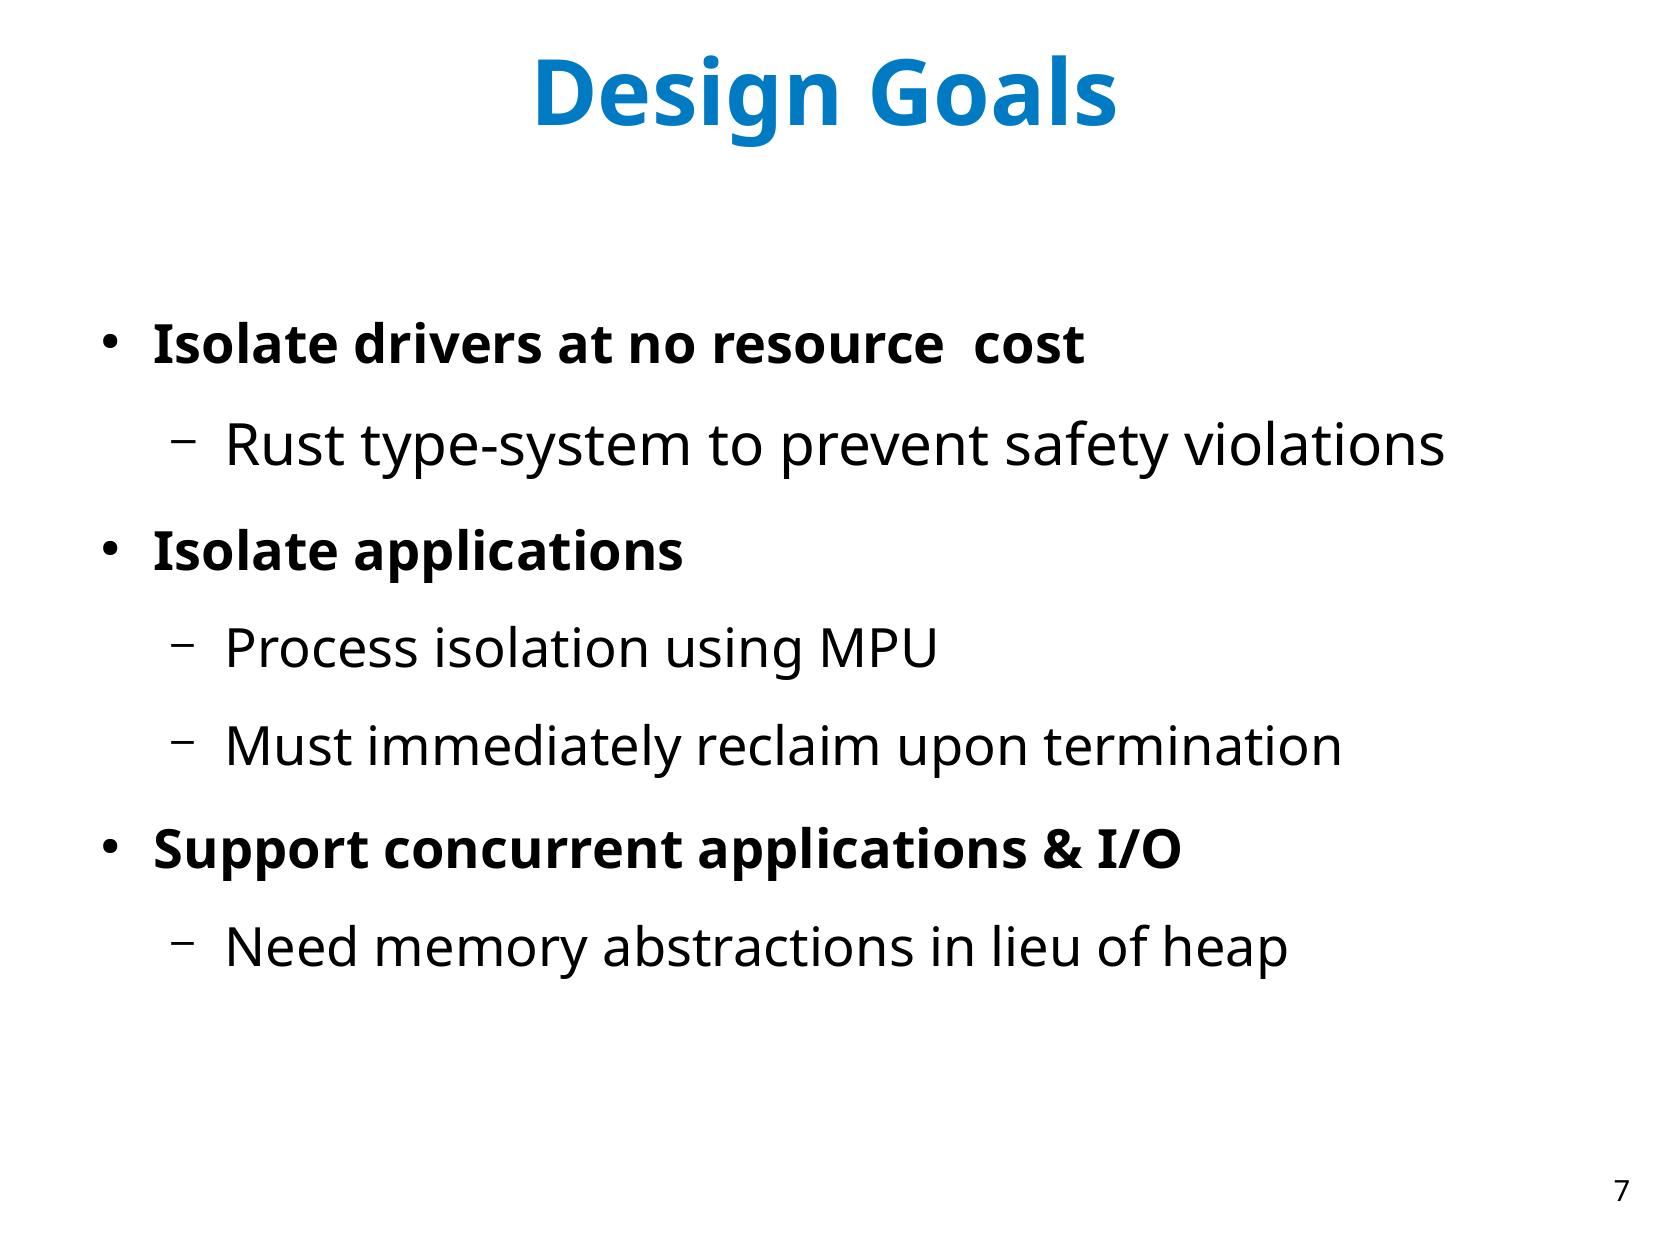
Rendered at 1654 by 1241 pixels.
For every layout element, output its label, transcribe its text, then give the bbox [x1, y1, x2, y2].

list Isolate drivers at no resource cost Rust type-system to prevent safety violations Isolate applications Process isolation using MPU Must immediately reclaim upon termination Support concurrent applications & I/O Need memory abstractions in lieu of heap [82, 194, 1606, 1094]
text_box Design Goals [0, 0, 1651, 181]
